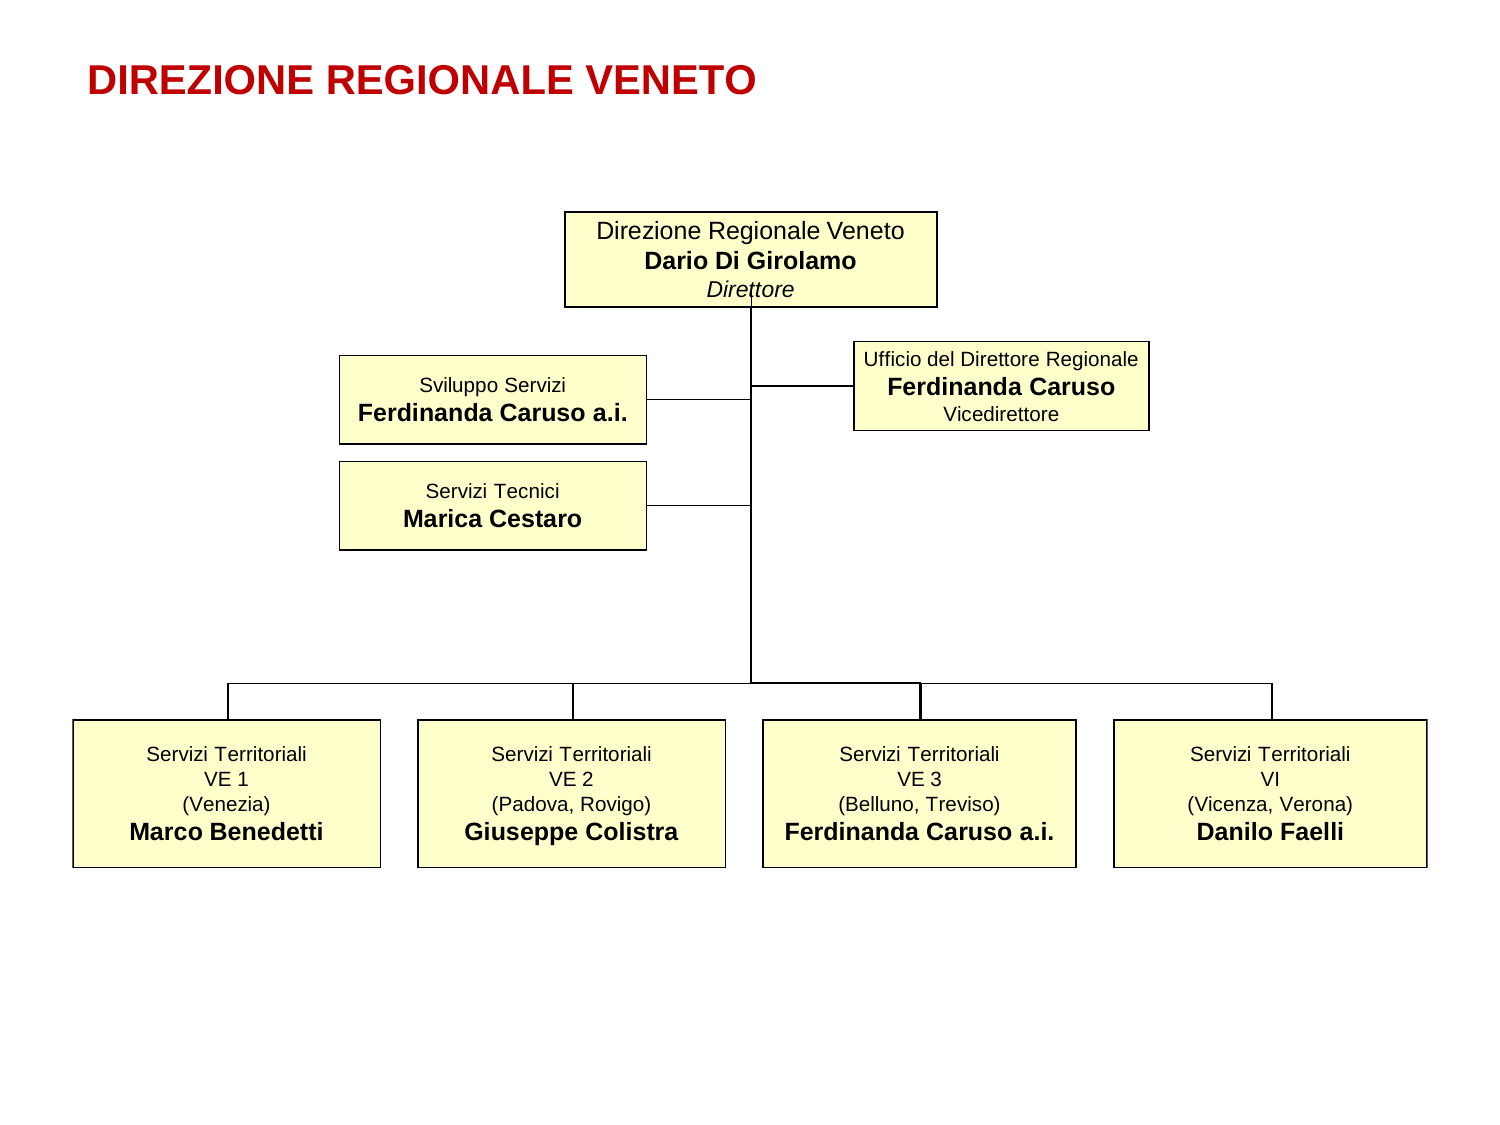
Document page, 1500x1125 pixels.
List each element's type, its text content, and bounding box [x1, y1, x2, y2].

picture [72, 207, 1428, 869]
text_box DIREZIONE REGIONALE VENETO [72, 45, 1424, 128]
